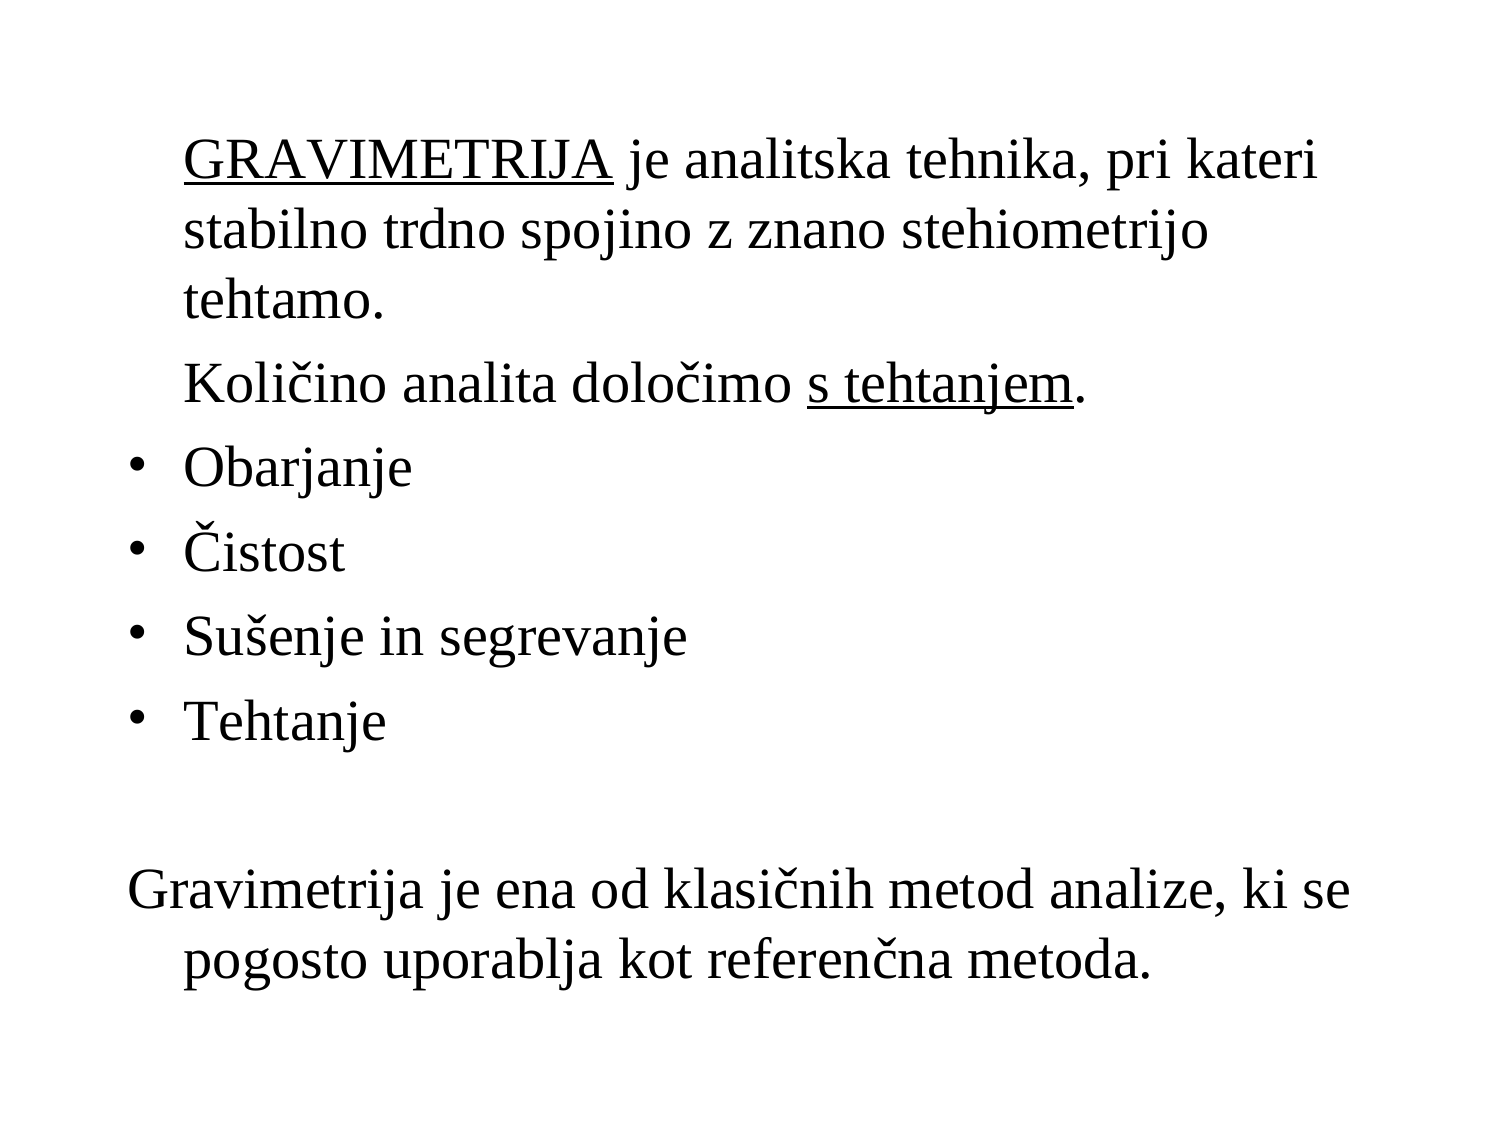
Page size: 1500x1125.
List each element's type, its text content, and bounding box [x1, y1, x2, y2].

list GRAVIMETRIJA je analitska tehnika, pri kateri stabilno trdno spojino z znano stehiometrijo tehtamo. Količino analita določimo s tehtanjem. Obarjanje Čistost Sušenje in segrevanje Tehtanje Gravimetrija je ena od klasičnih metod analize, ki se pogosto uporablja kot referenčna metoda. [112, 112, 1388, 1001]
